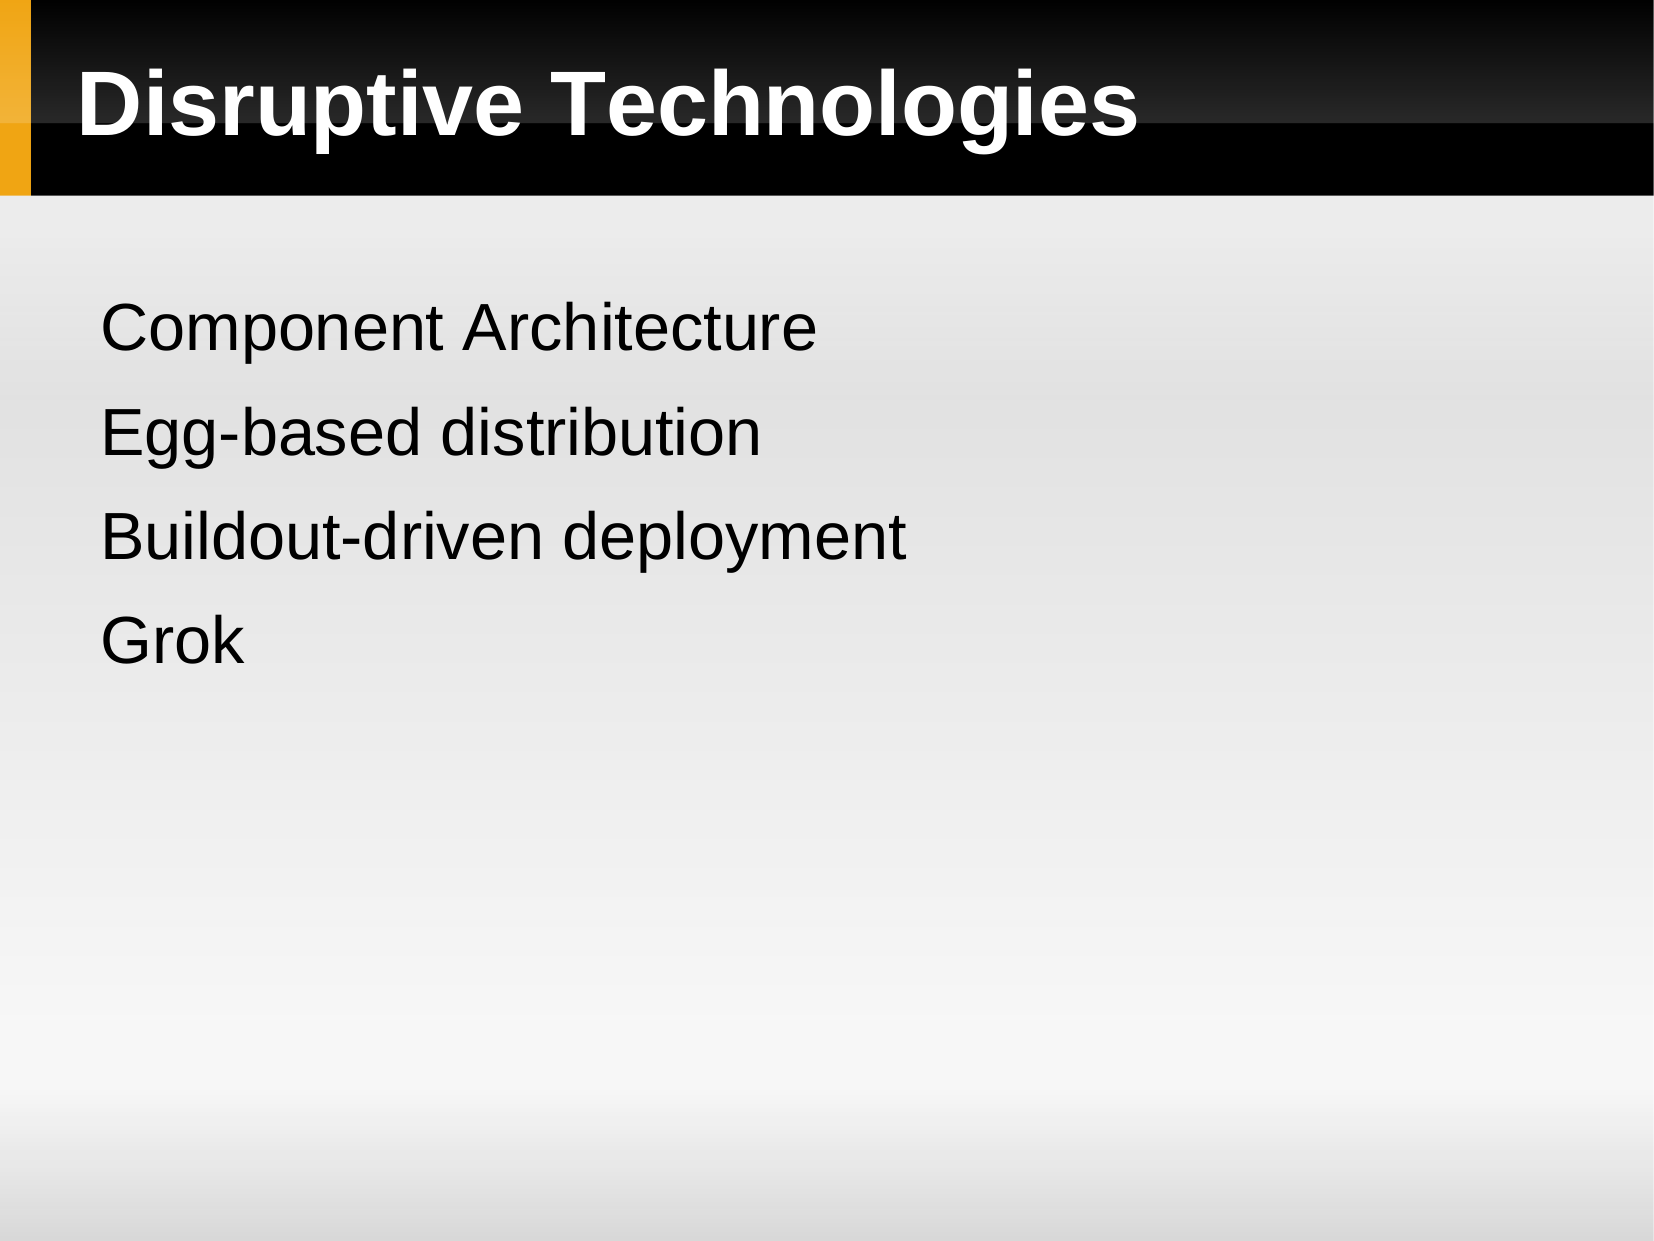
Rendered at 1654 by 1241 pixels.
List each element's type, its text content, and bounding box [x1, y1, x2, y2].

picture [0, 0, 1654, 1241]
list Component Architecture Egg-based distribution Buildout-driven deployment Grok [82, 290, 1571, 1094]
title Disruptive Technologies [76, 7, 1565, 200]
